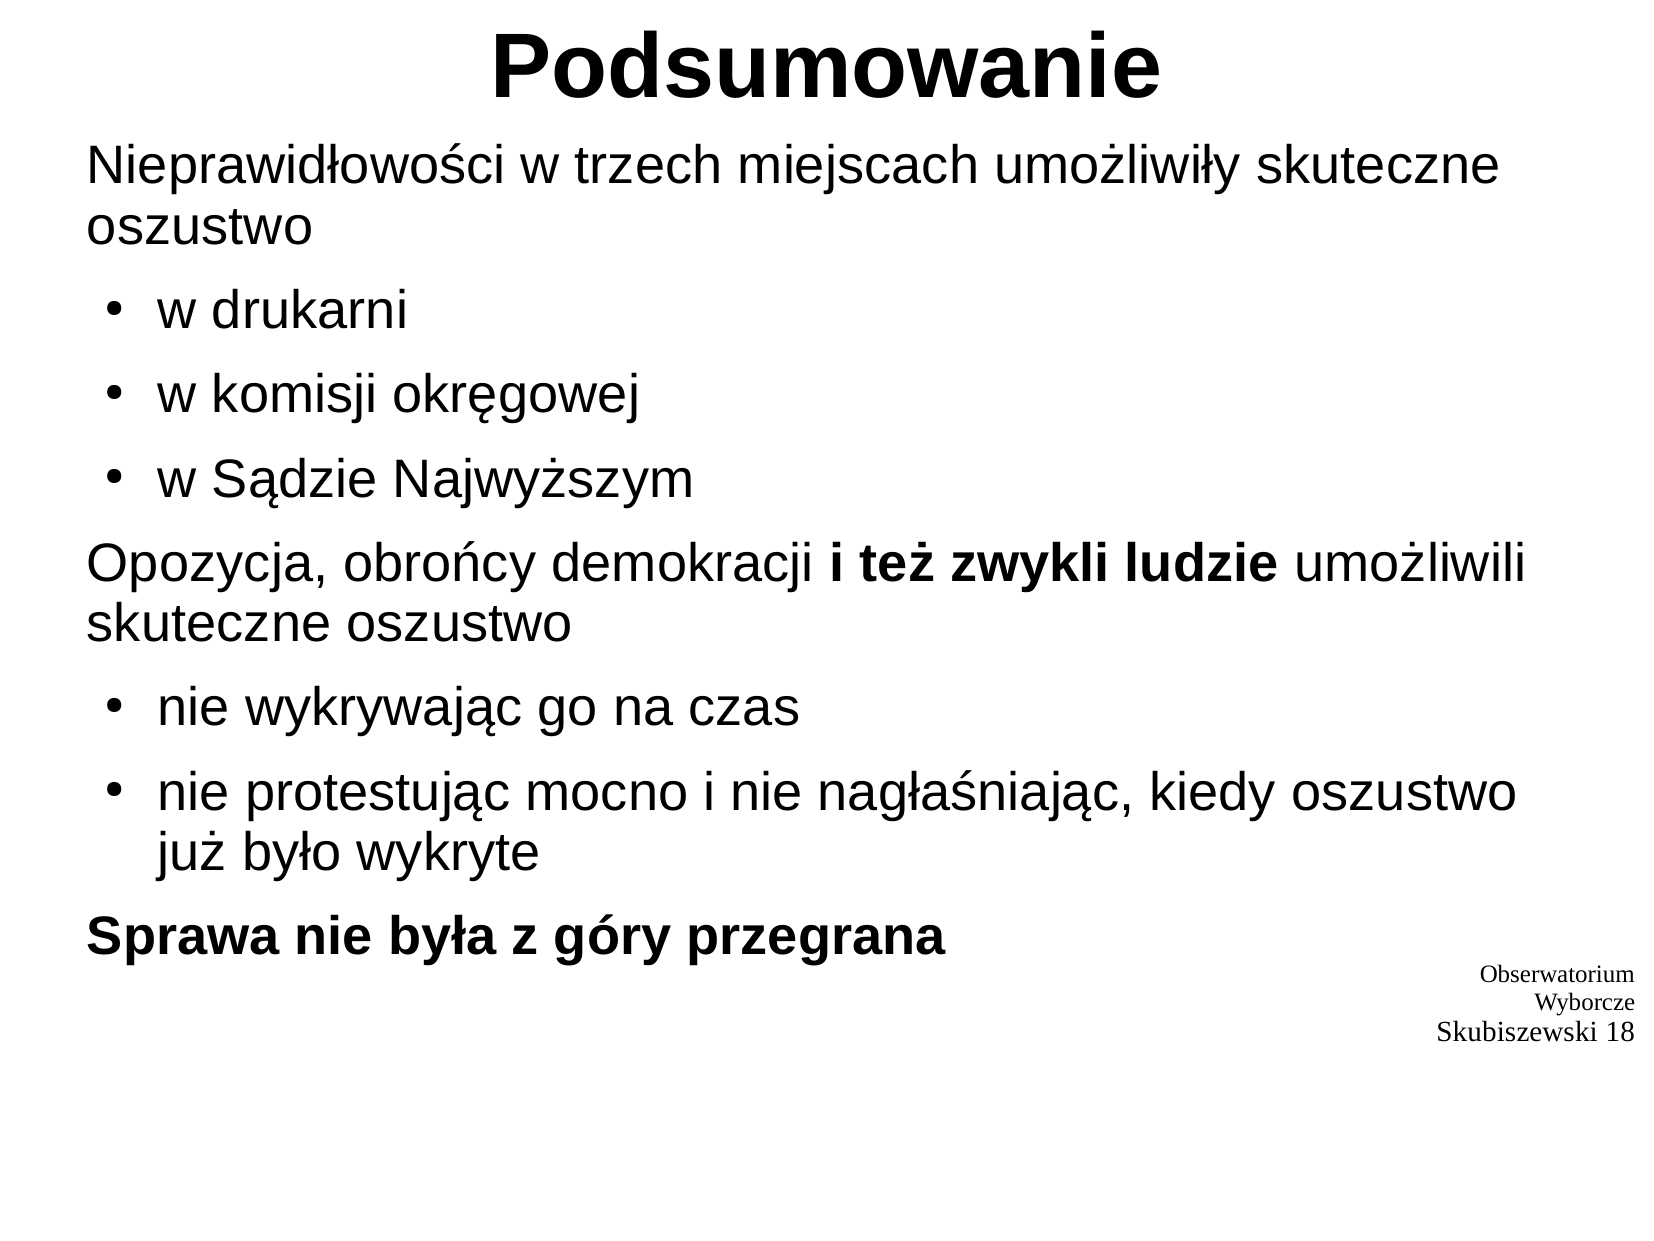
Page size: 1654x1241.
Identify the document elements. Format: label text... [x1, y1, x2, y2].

title Podsumowanie [82, 15, 1571, 136]
subtitle Nieprawidłowości w trzech miejscach umożliwiły skuteczne oszustwo w drukarni w komisji okręgowej w Sądzie Najwyższym Opozycja, obrońcy demokracji i też zwykli ludzie umożliwili skuteczne oszustwo nie wykrywając go na czas nie protestując mocno i nie nagłaśniając, kiedy oszustwo już było wykryte Sprawa nie była z góry przegrana [86, 135, 1576, 1183]
